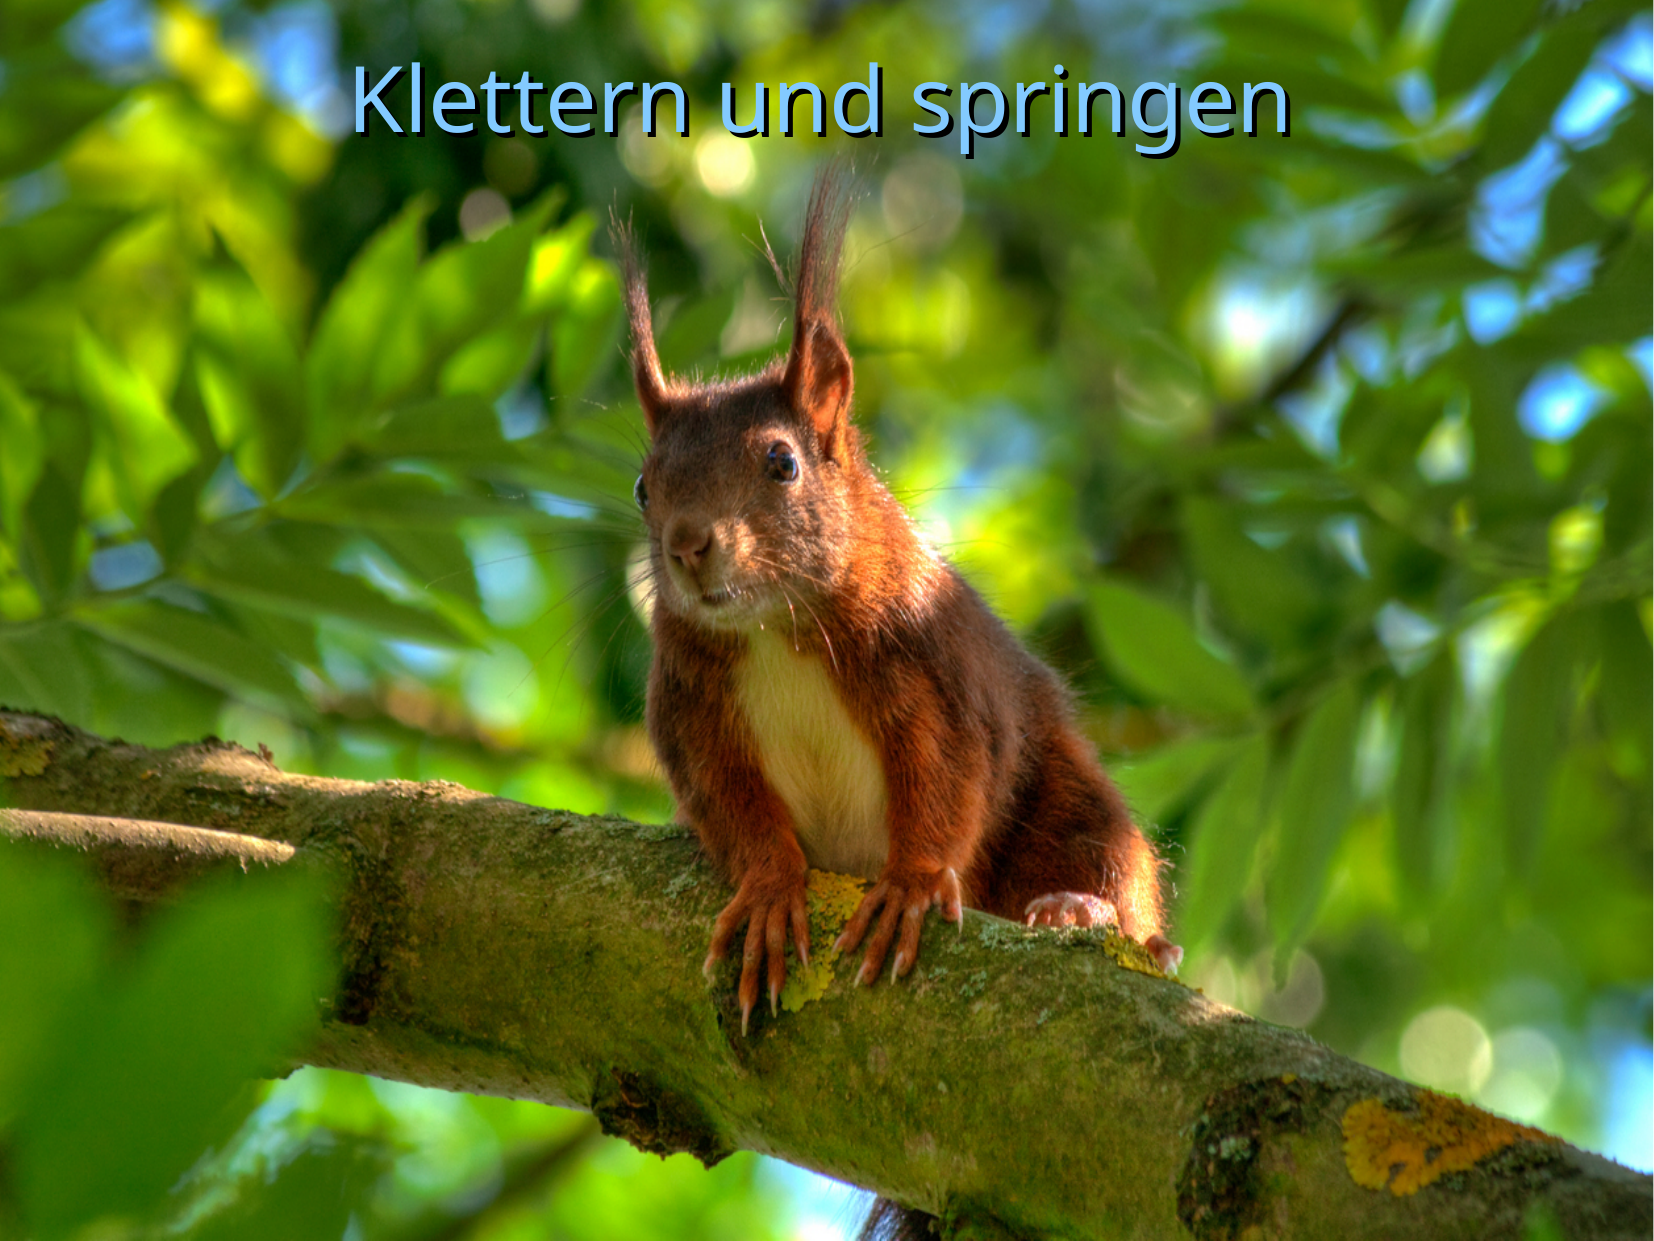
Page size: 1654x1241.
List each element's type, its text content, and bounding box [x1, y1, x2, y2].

picture [0, 0, 1654, 1241]
title Klettern und springen [76, 0, 1565, 207]
